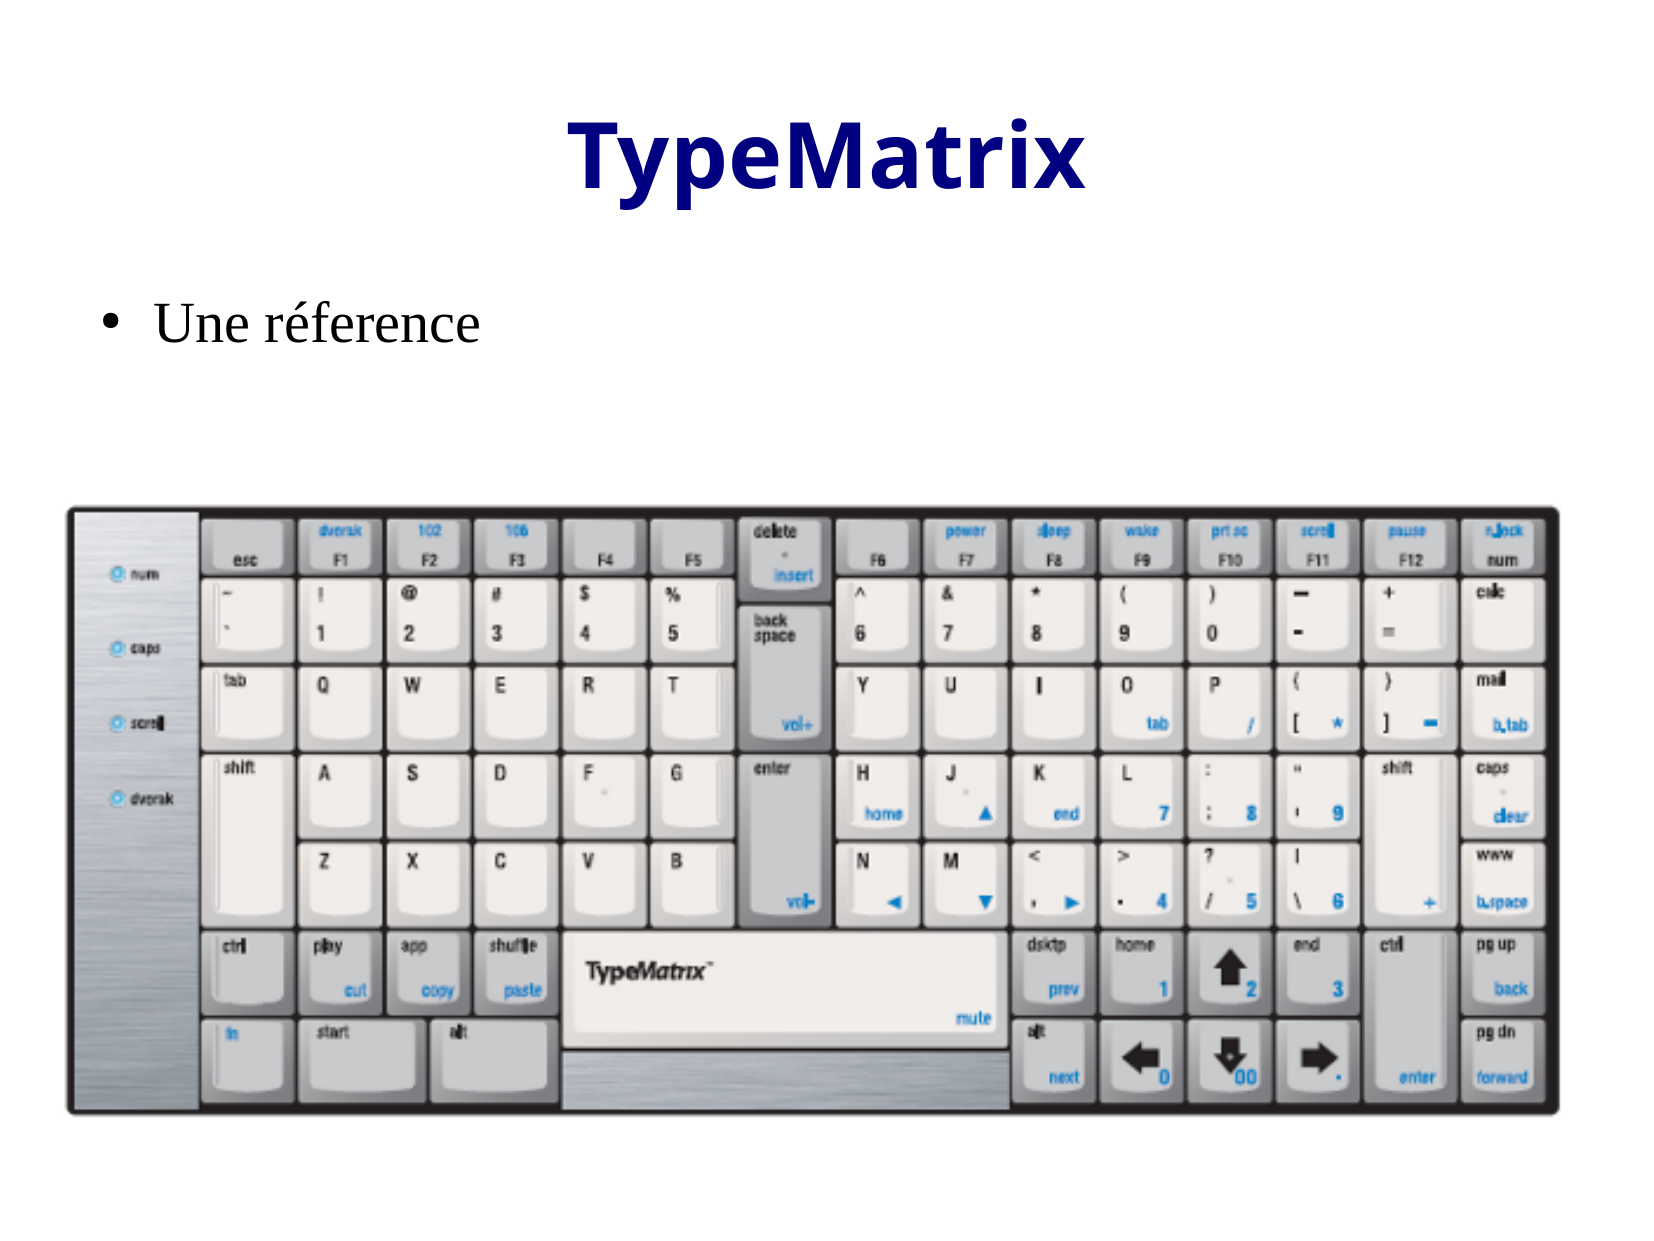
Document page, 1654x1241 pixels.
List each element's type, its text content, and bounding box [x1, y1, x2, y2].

title TypeMatrix [82, 49, 1571, 257]
picture [61, 501, 1565, 1123]
list Une réference [82, 290, 1571, 1109]
